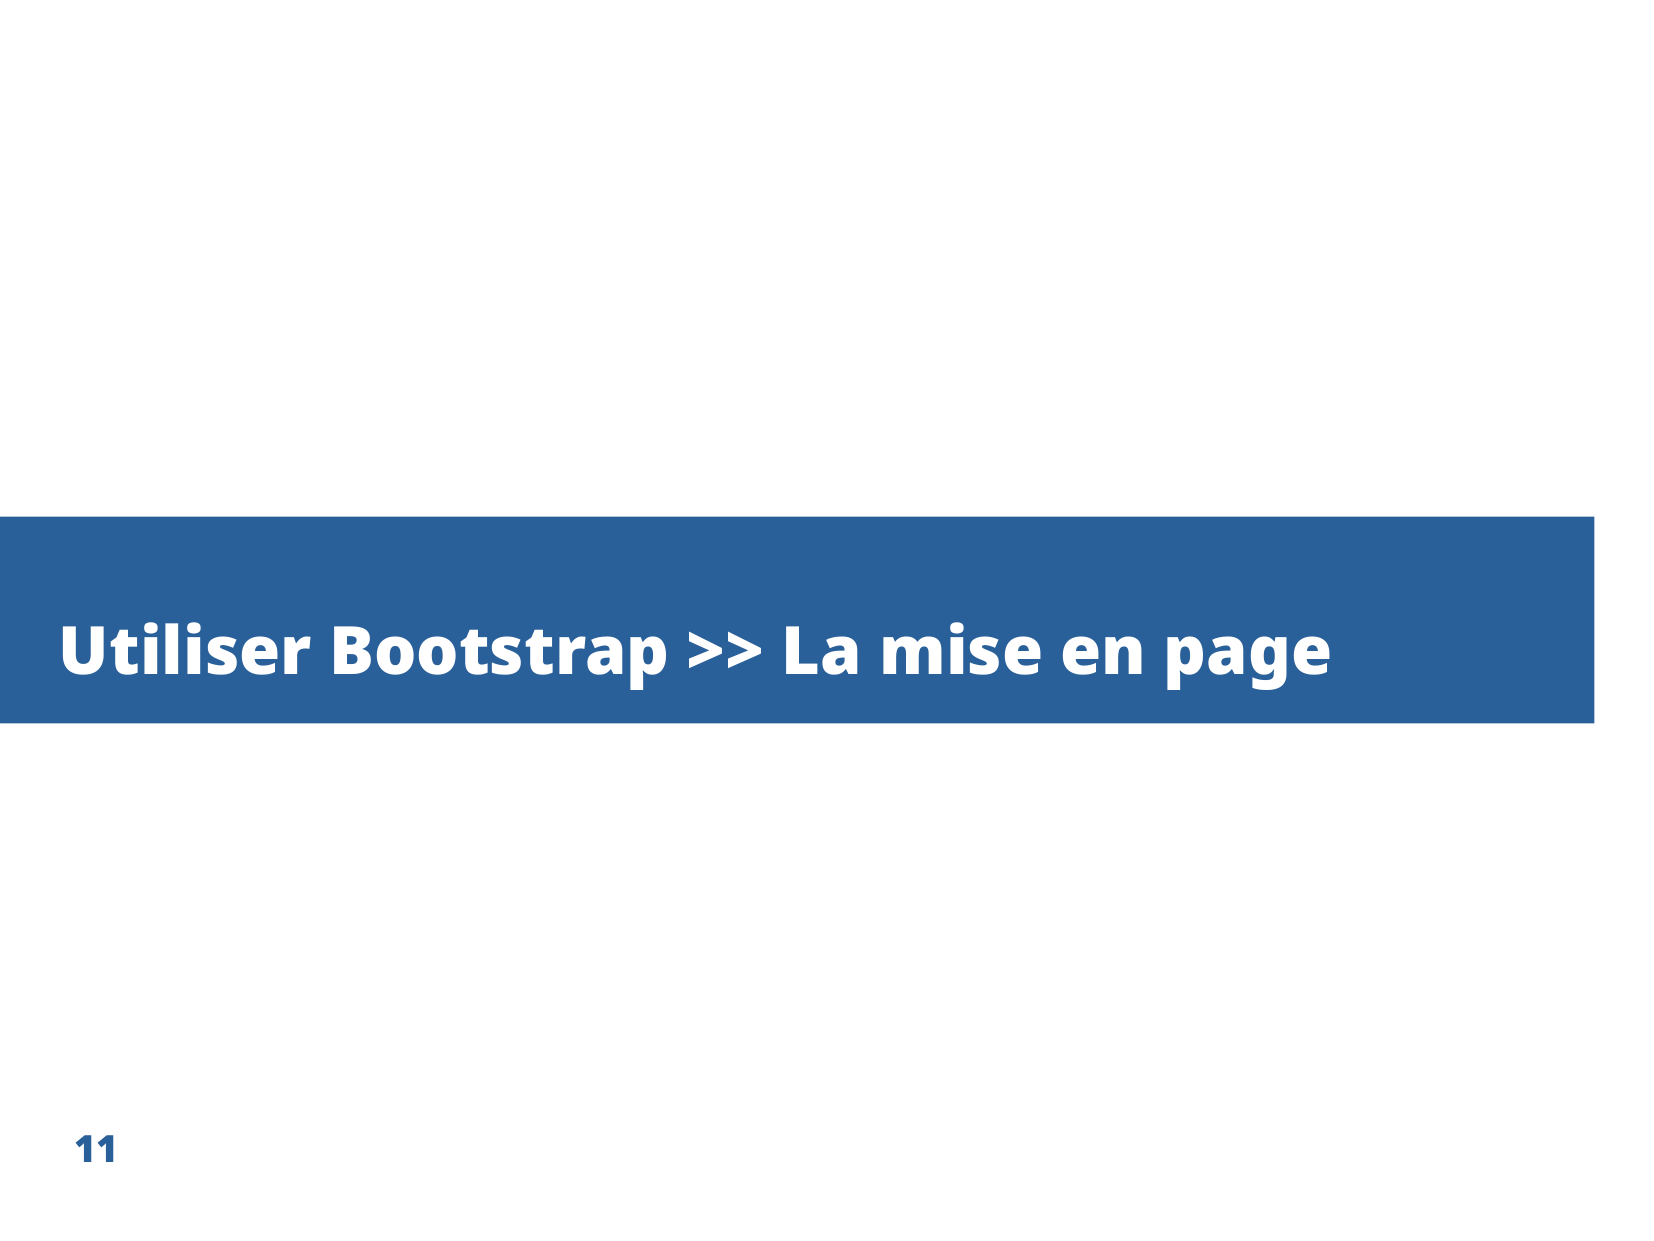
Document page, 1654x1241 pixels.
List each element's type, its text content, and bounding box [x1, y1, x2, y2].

title Utiliser Bootstrap >> La mise en page [59, 546, 1595, 694]
